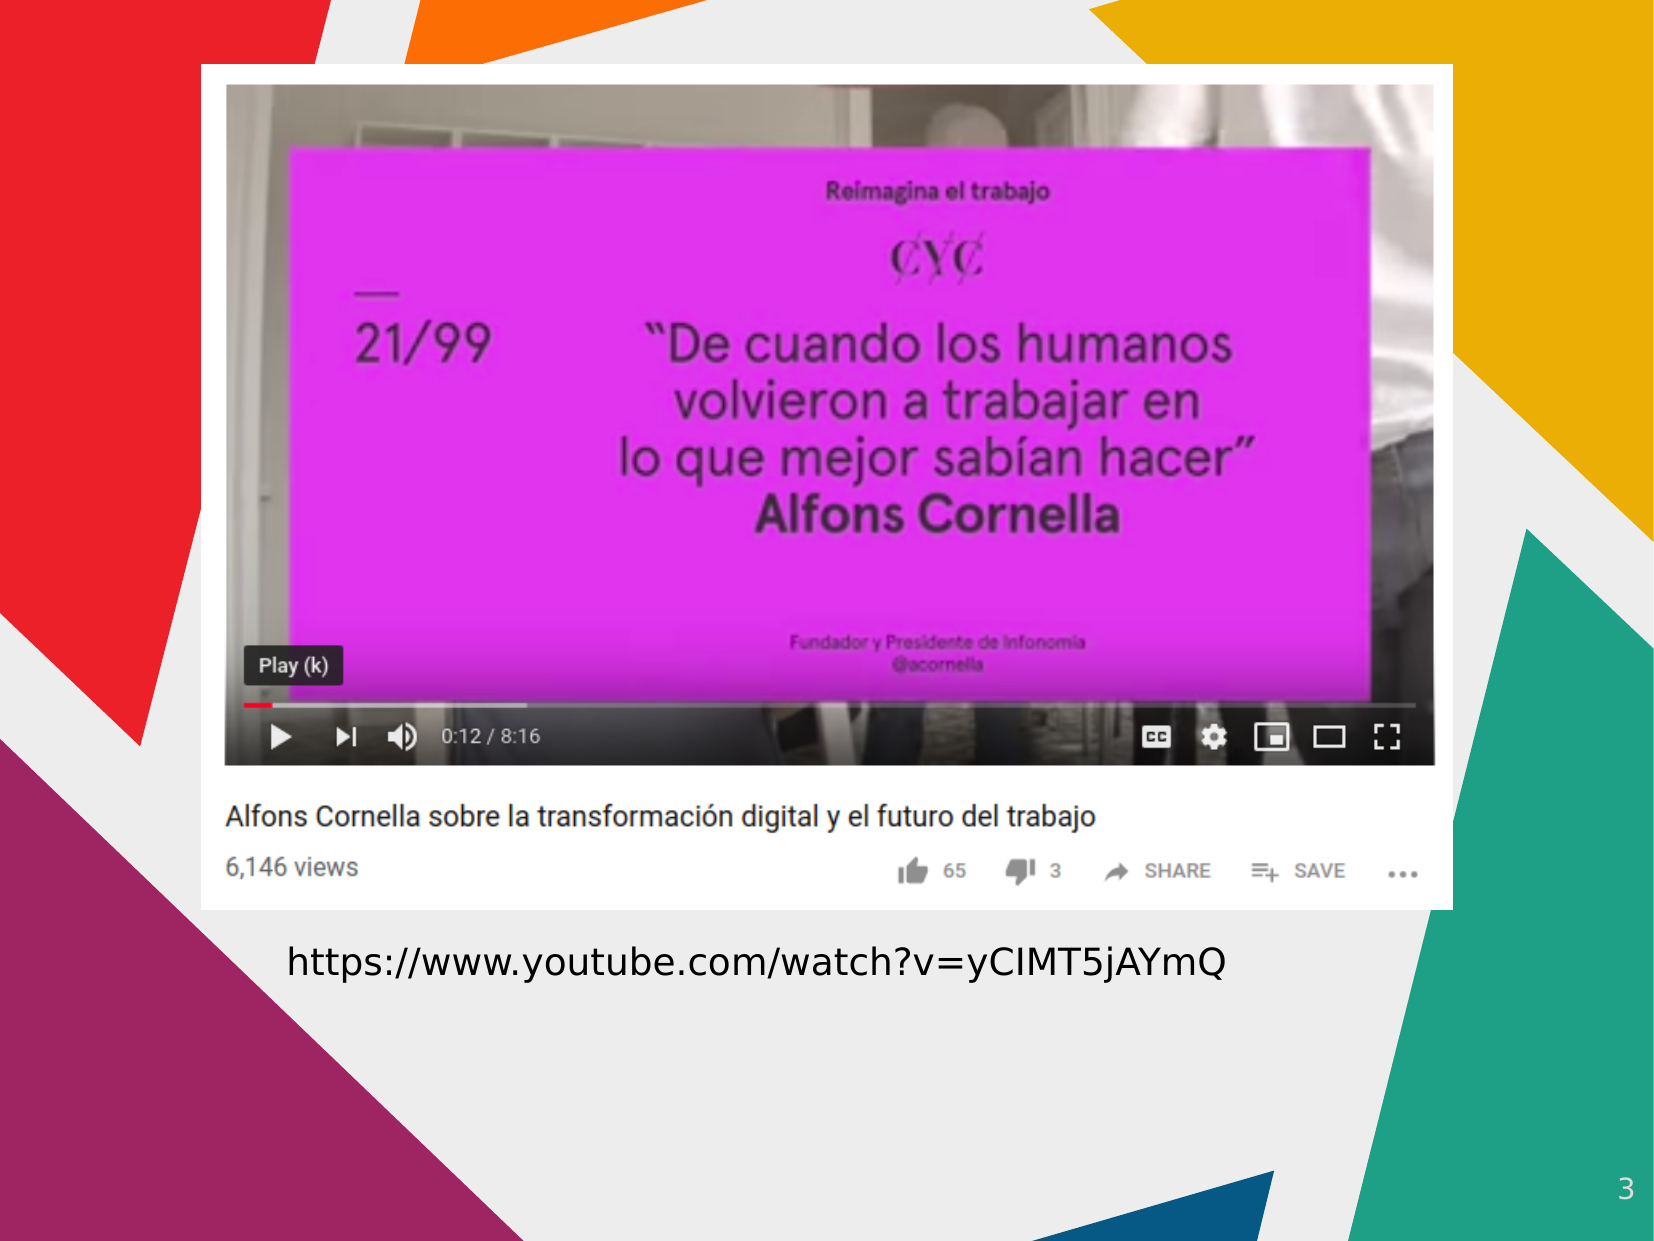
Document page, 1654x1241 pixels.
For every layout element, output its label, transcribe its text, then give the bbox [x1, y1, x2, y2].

picture [201, 64, 1453, 910]
text_box https://www.youtube.com/watch?v=yCIMT5jAYmQ [271, 933, 1300, 1035]
